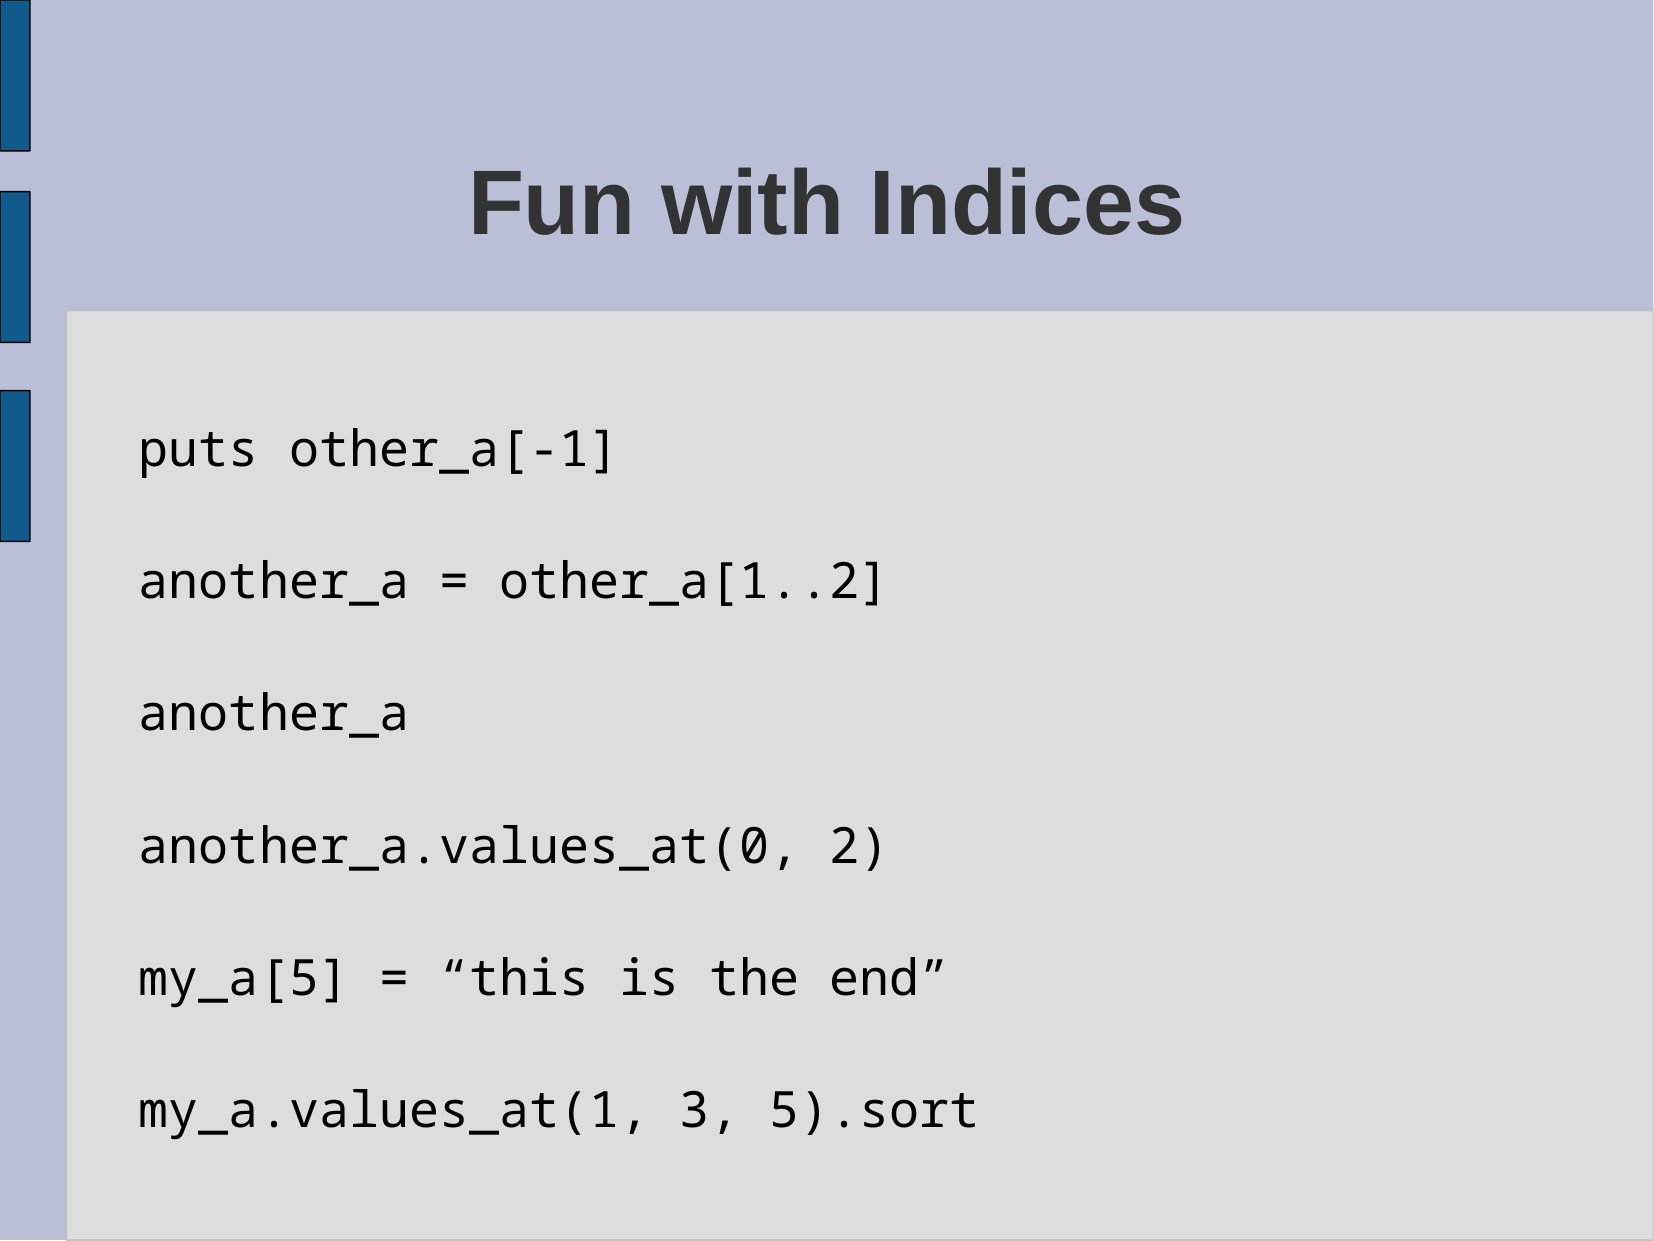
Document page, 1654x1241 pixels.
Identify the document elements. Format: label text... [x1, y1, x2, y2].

text_box Fun with Indices [121, 158, 1534, 255]
list puts other_a[-1] another_a = other_a[1..2] another_a another_a.values_at(0, 2) my_a[5] = “this is the end” my_a.values_at(1, 3, 5).sort [121, 344, 1534, 1127]
